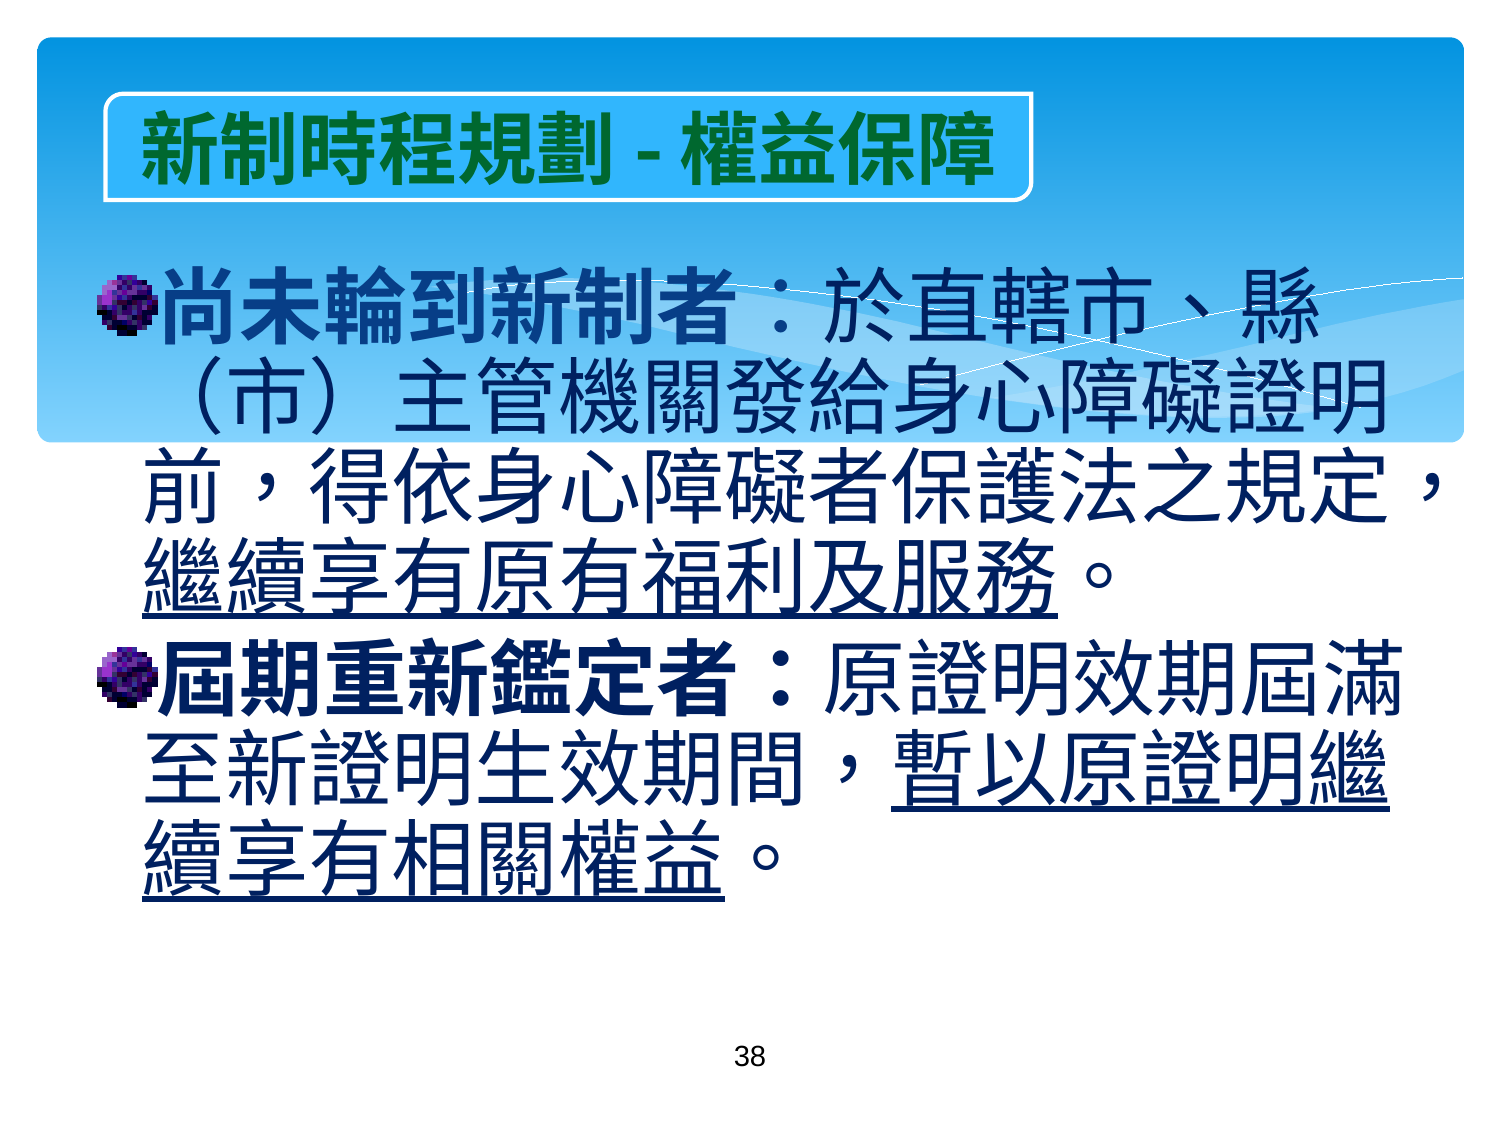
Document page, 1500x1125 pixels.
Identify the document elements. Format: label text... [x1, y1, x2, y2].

list 尚未輪到新制者：於直轄市、縣（市）主管機關發給身心障礙證明前，得依身心障礙者保護法之規定，繼續享有原有福利及服務。 屆期重新鑑定者：原證明效期屆滿至新證明生效期間，暫以原證明繼續享有相關權益。 [82, 257, 1425, 945]
text_box 新制時程規劃-權益保障 [105, 93, 1032, 201]
text_box <編號> [654, 1025, 846, 1086]
